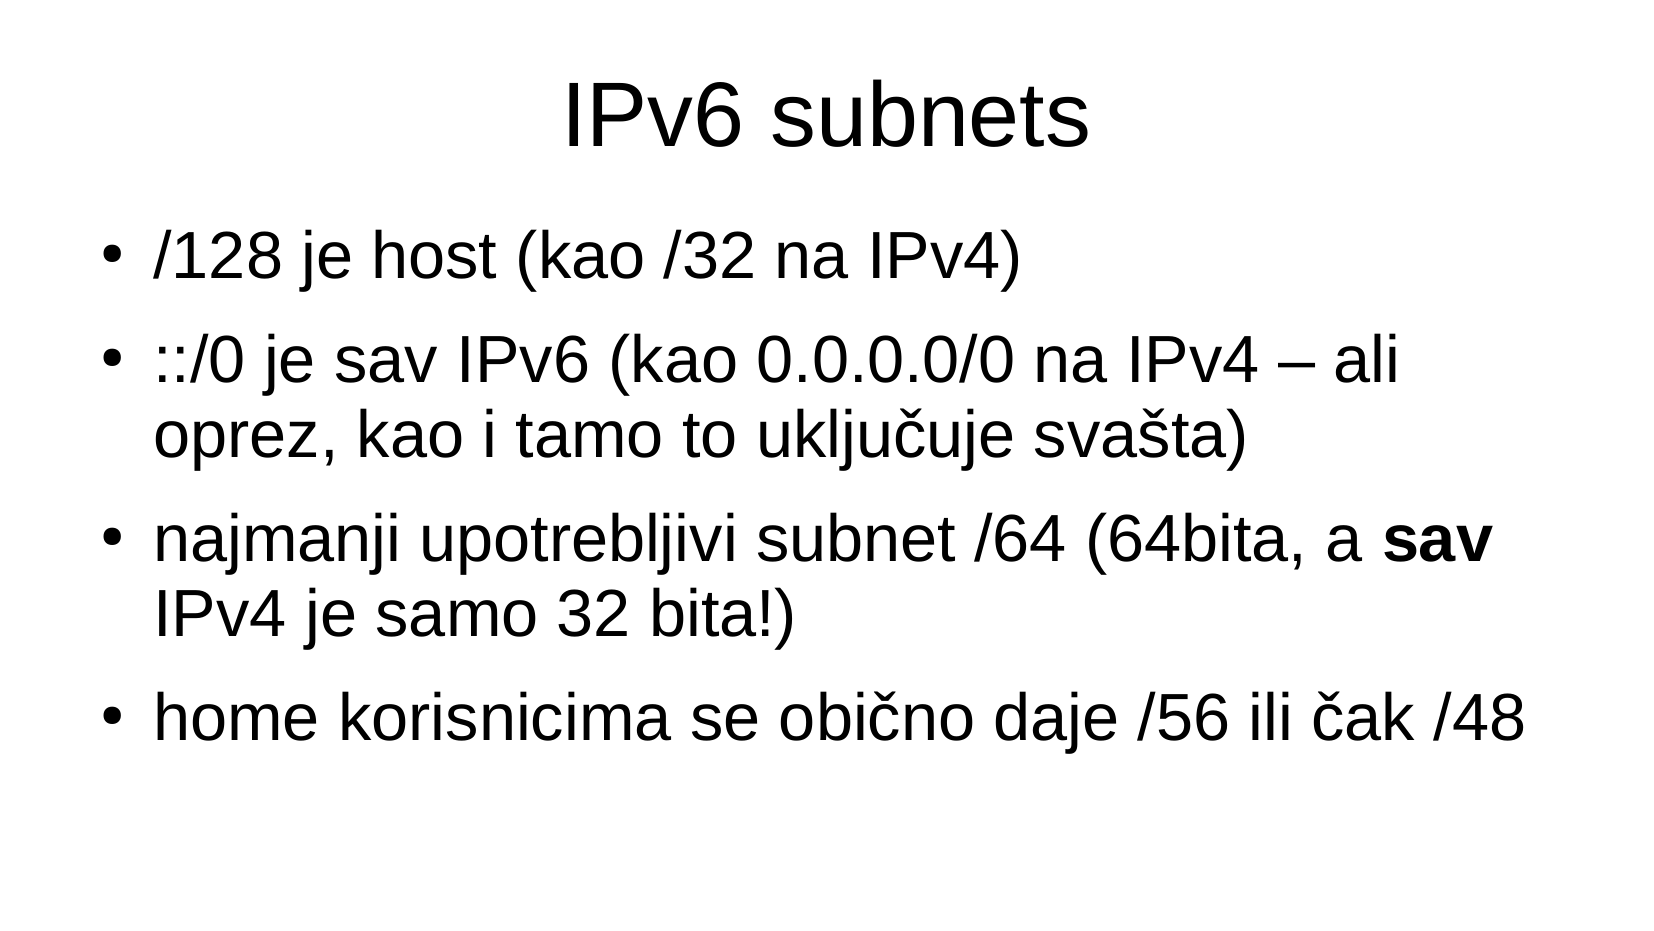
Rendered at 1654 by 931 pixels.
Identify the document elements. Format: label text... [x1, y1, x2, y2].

list /128 je host (kao /32 na IPv4) ::/0 je sav IPv6 (kao 0.0.0.0/0 na IPv4 – ali oprez, kao i tamo to uključuje svašta) najmanji upotrebljivi subnet /64 (64bita, a sav IPv4 je samo 32 bita!) home korisnicima se obično daje /56 ili čak /48 [82, 217, 1571, 758]
title IPv6 subnets [82, 37, 1571, 193]
